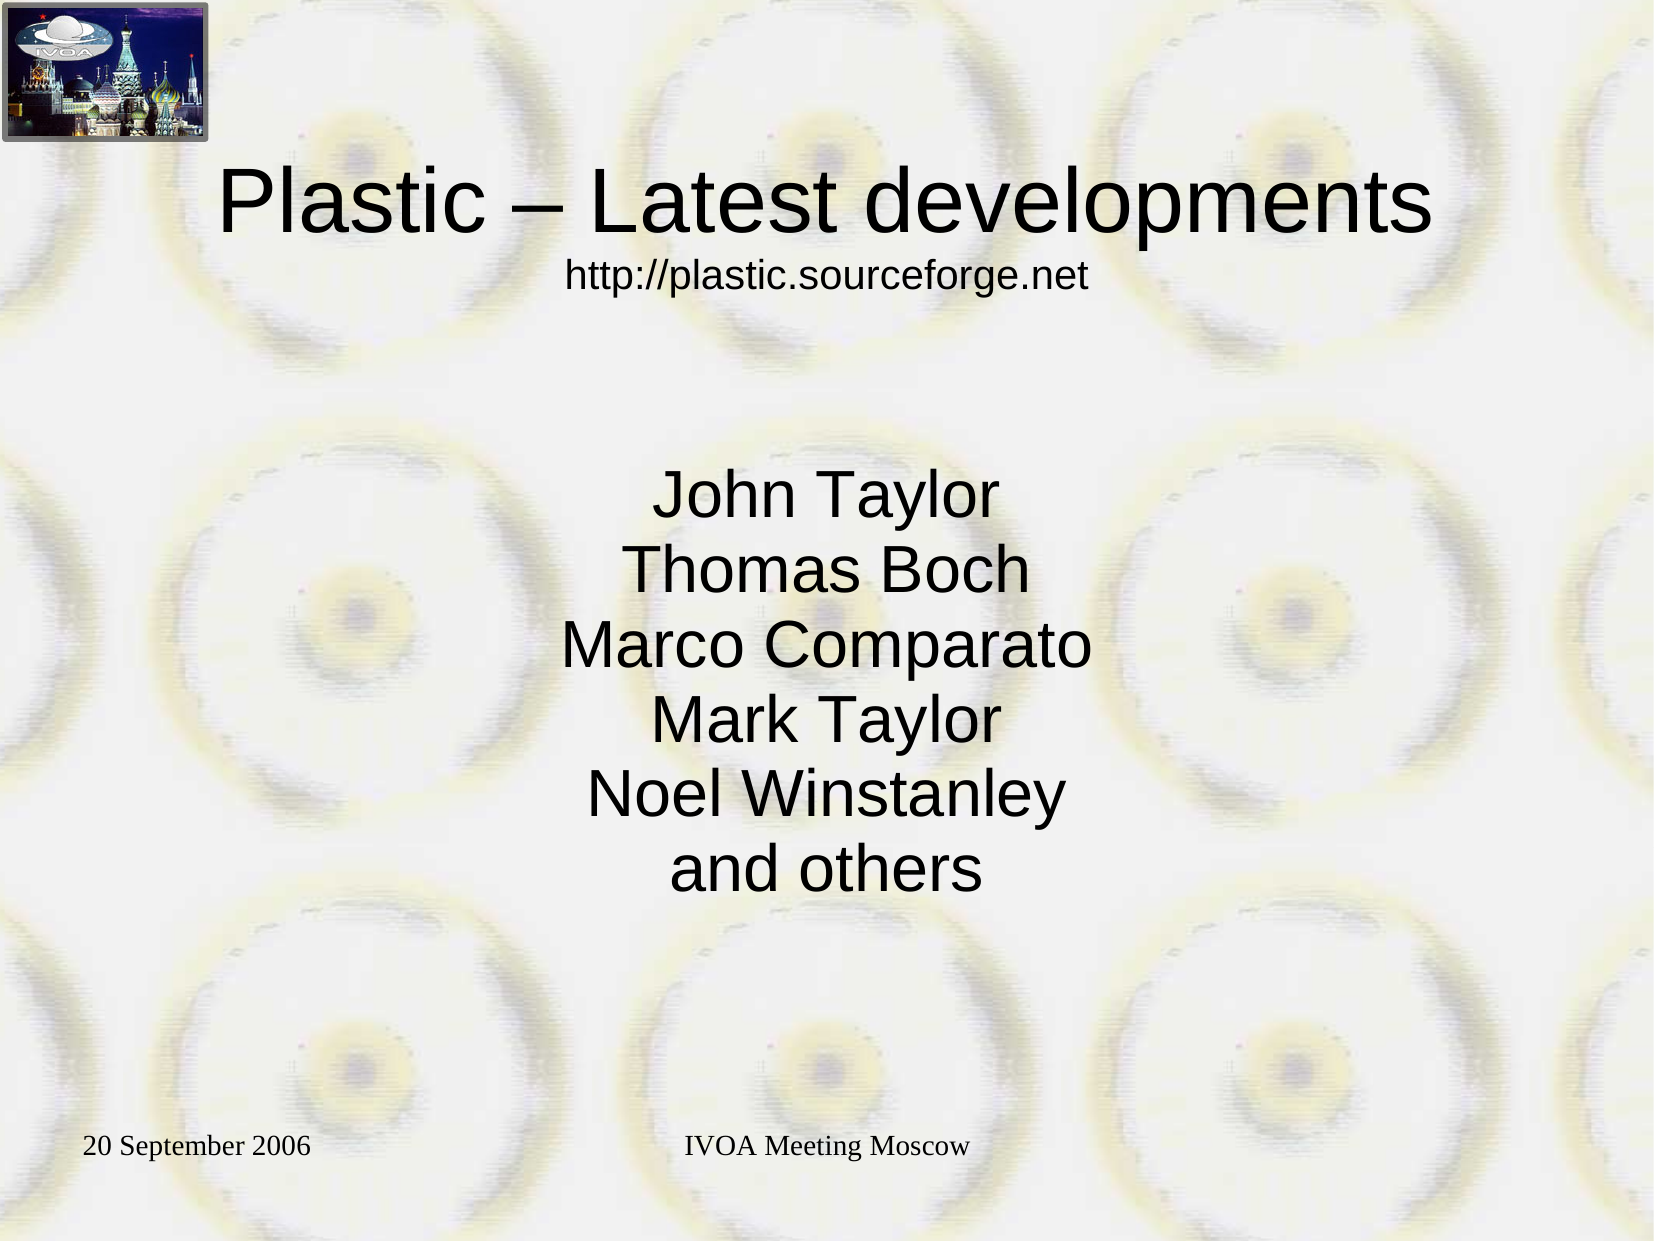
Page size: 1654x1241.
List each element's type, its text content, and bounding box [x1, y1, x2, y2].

title Plastic – Latest developments http://plastic.sourceforge.net [82, 120, 1571, 328]
picture [0, 0, 1654, 1241]
subtitle John Taylor Thomas Boch Marco Comparato Mark Taylor Noel Winstanley and others [82, 329, 1571, 1109]
